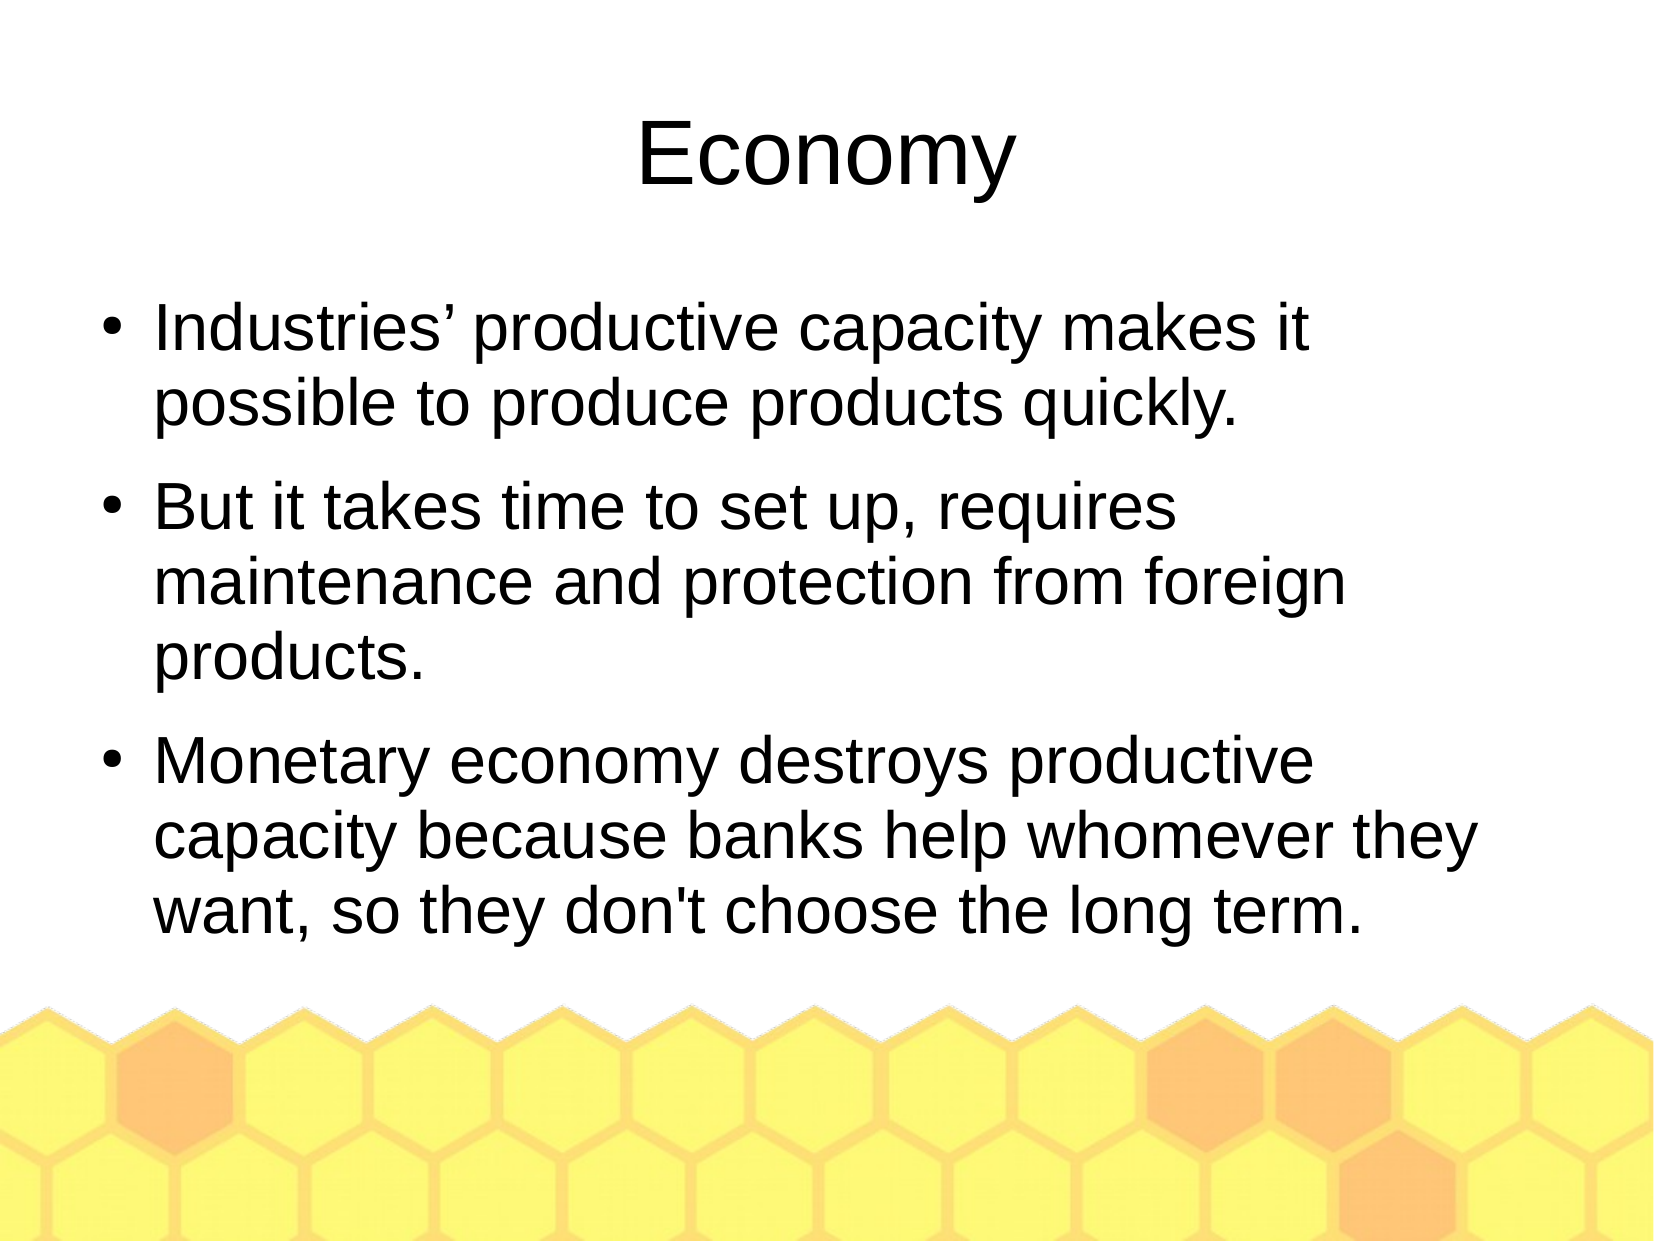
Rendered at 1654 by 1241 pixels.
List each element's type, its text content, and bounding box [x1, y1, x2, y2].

picture [0, 1001, 1654, 1241]
title Economy [82, 49, 1571, 257]
list Industries’ productive capacity makes it possible to produce products quickly. But it takes time to set up, requires maintenance and protection from foreign products. Monetary economy destroys productive capacity because banks help whomever they want, so they don't choose the long term. [82, 290, 1571, 1010]
